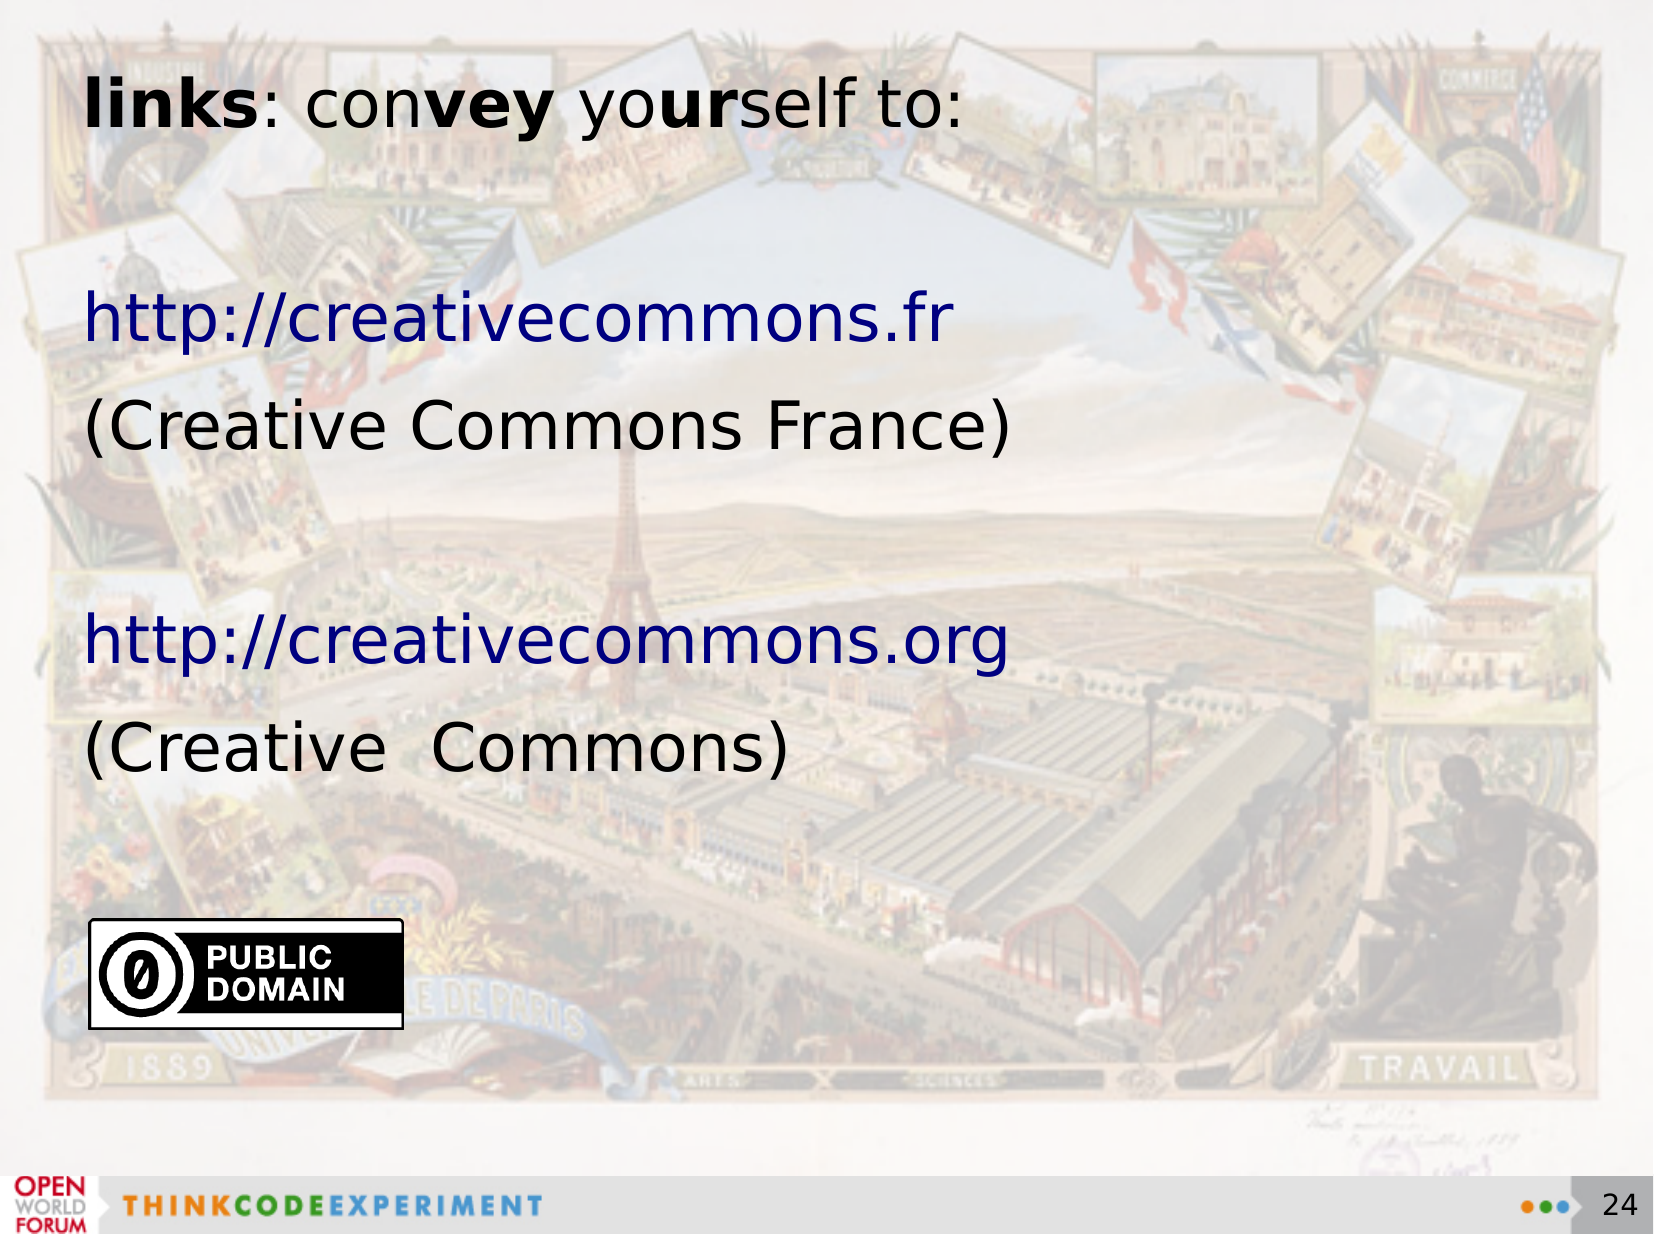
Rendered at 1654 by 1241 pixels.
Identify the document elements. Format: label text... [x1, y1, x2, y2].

list links: convey yourself to: http://creativecommons.fr (Creative Commons France) http://creativecommons.org (Creative Commons) [82, 65, 1571, 1062]
picture [0, 0, 1654, 1234]
